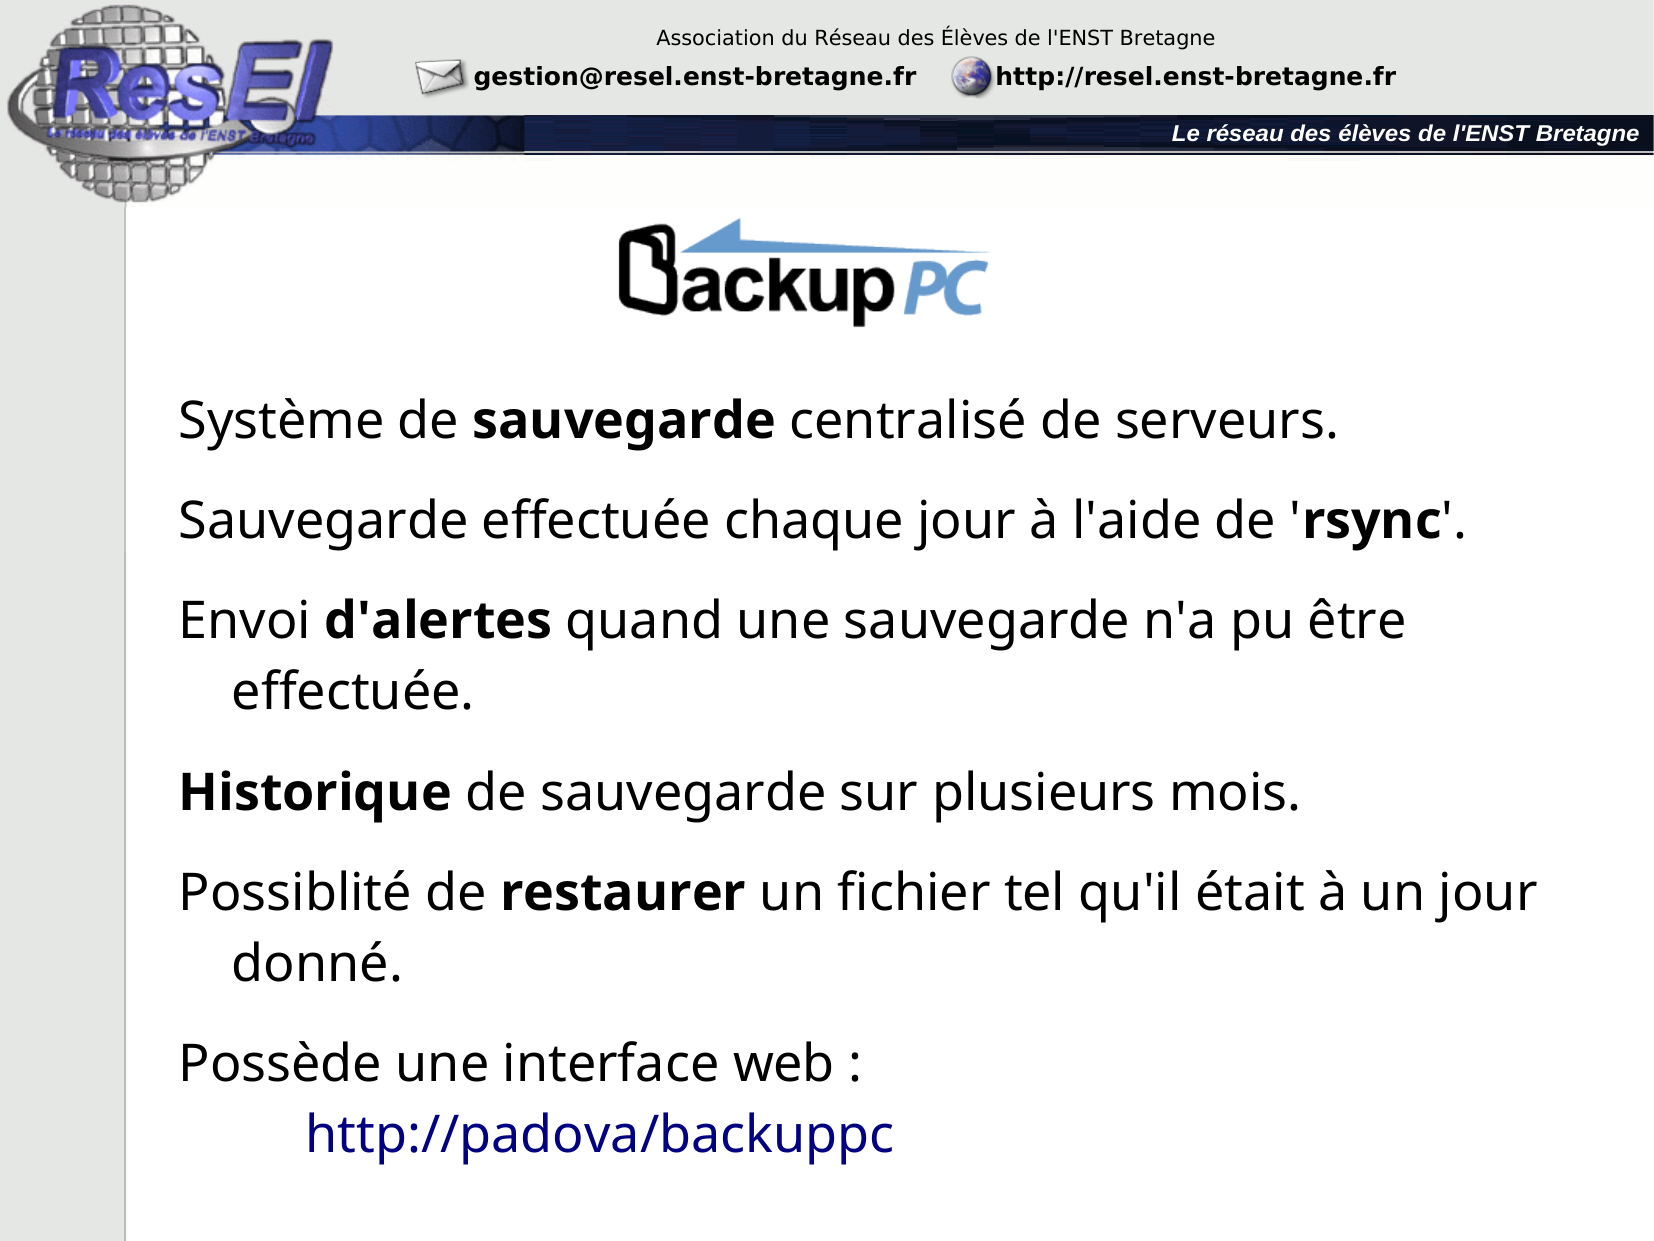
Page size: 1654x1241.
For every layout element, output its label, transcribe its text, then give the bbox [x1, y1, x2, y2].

list Système de sauvegarde centralisé de serveurs. Sauvegarde effectuée chaque jour à l'aide de 'rsync'. Envoi d'alertes quand une sauvegarde n'a pu être effectuée. Historique de sauvegarde sur plusieurs mois. Possiblité de restaurer un fichier tel qu'il était à un jour donné. Possède une interface web : http://padova/backuppc [161, 382, 1619, 1164]
picture [613, 213, 996, 332]
picture [0, 0, 1654, 1241]
title [195, 169, 1590, 333]
